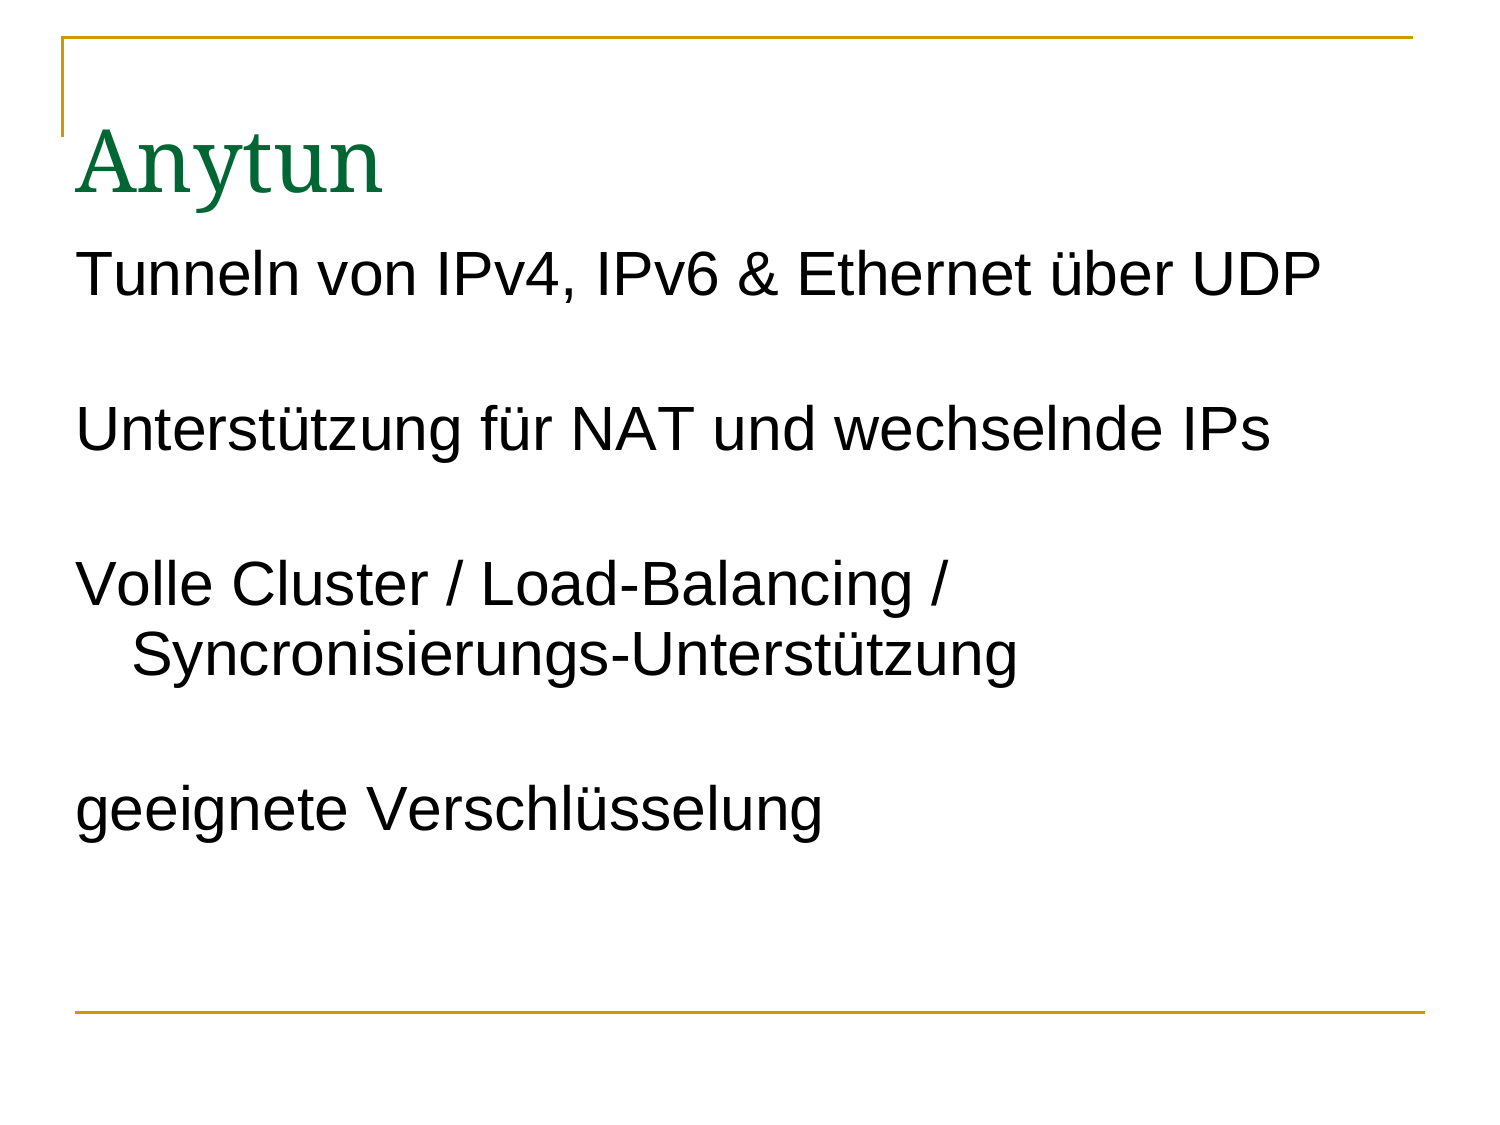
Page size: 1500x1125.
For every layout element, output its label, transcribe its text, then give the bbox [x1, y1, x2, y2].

title Anytun [75, 52, 1426, 238]
list Tunneln von IPv4, IPv6 & Ethernet über UDP Unterstützung für NAT und wechselnde IPs Volle Cluster / Load-Balancing / Syncronisierungs-Unterstützung geeignete Verschlüsselung [75, 238, 1426, 1014]
